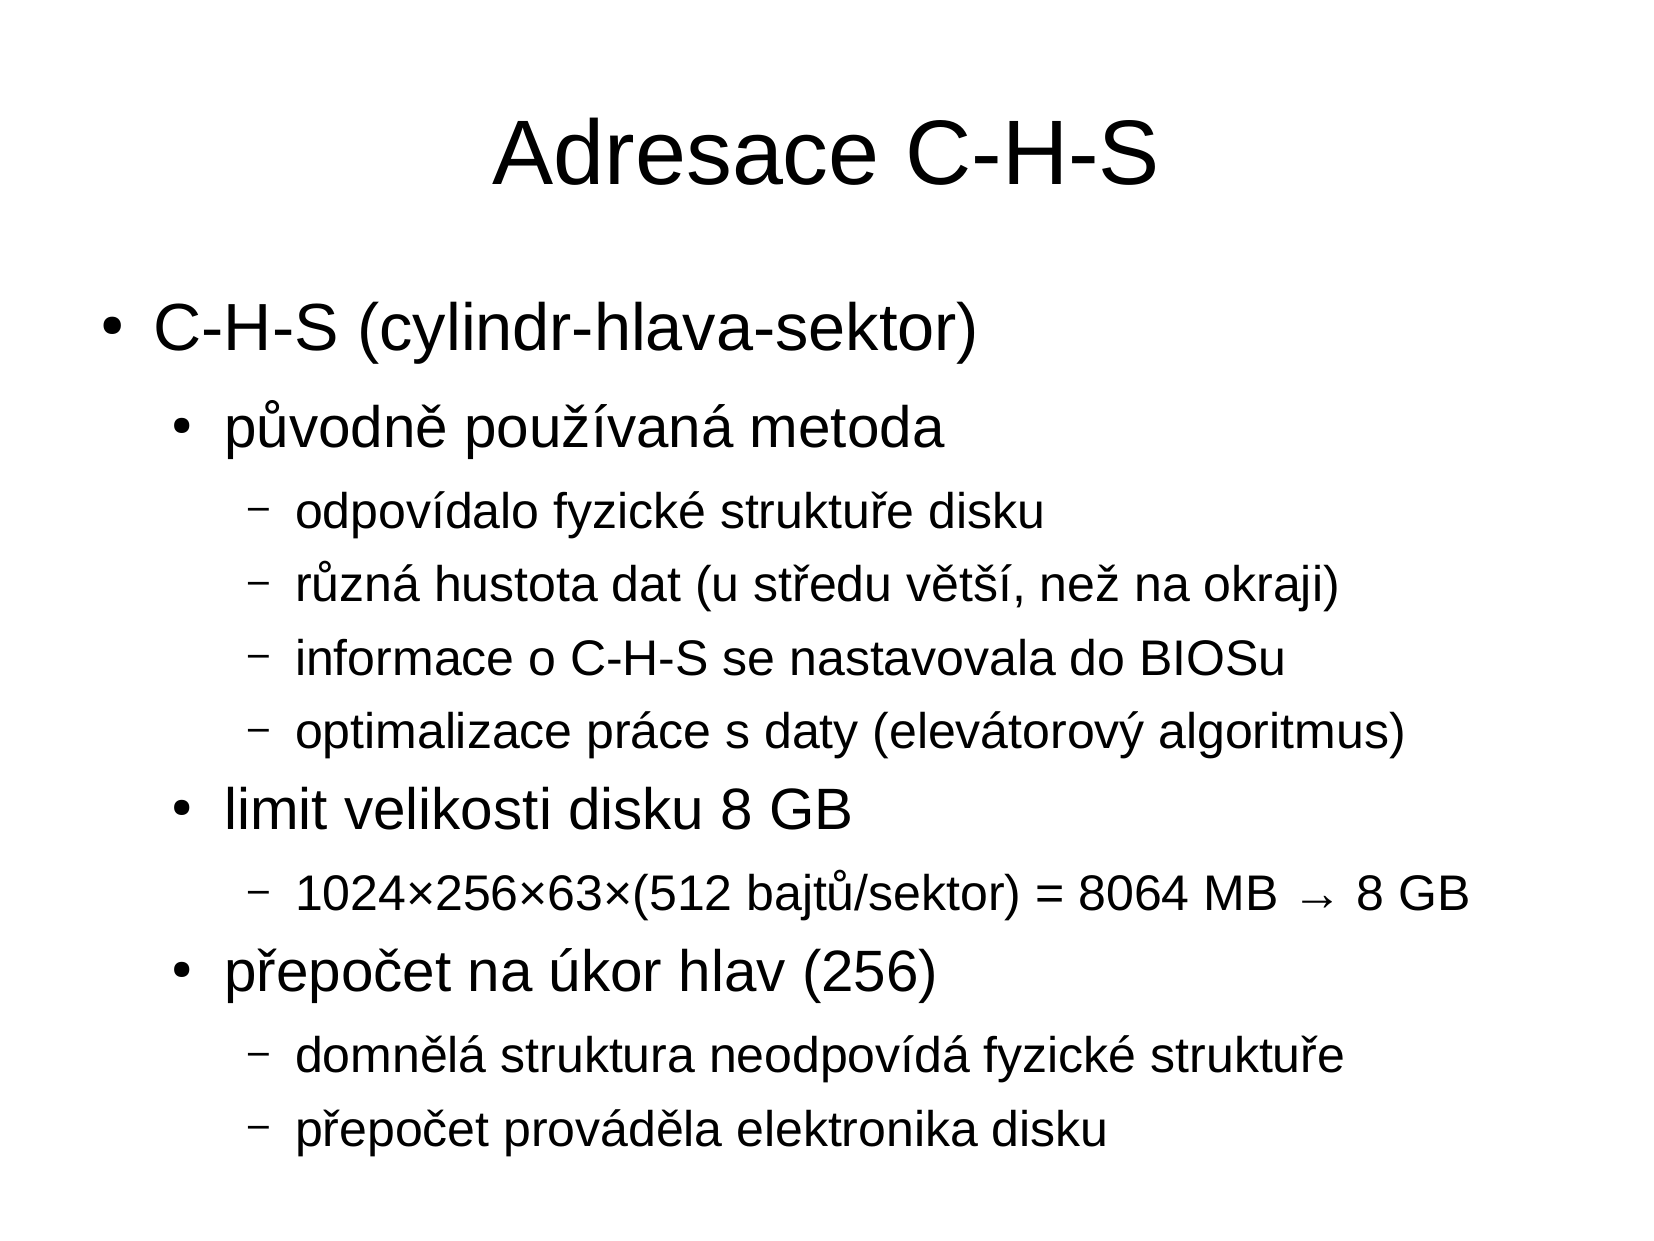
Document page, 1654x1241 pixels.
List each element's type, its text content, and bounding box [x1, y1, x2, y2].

list C-H-S (cylindr-hlava-sektor) původně používaná metoda odpovídalo fyzické struktuře disku různá hustota dat (u středu větší, než na okraji) informace o C-H-S se nastavovala do BIOSu optimalizace práce s daty (elevátorový algoritmus) limit velikosti disku 8 GB 1024×256×63×(512 bajtů/sektor) = 8064 MB → 8 GB přepočet na úkor hlav (256) domnělá struktura neodpovídá fyzické struktuře přepočet prováděla elektronika disku [82, 290, 1571, 1157]
title Adresace C-H-S [82, 49, 1571, 257]
